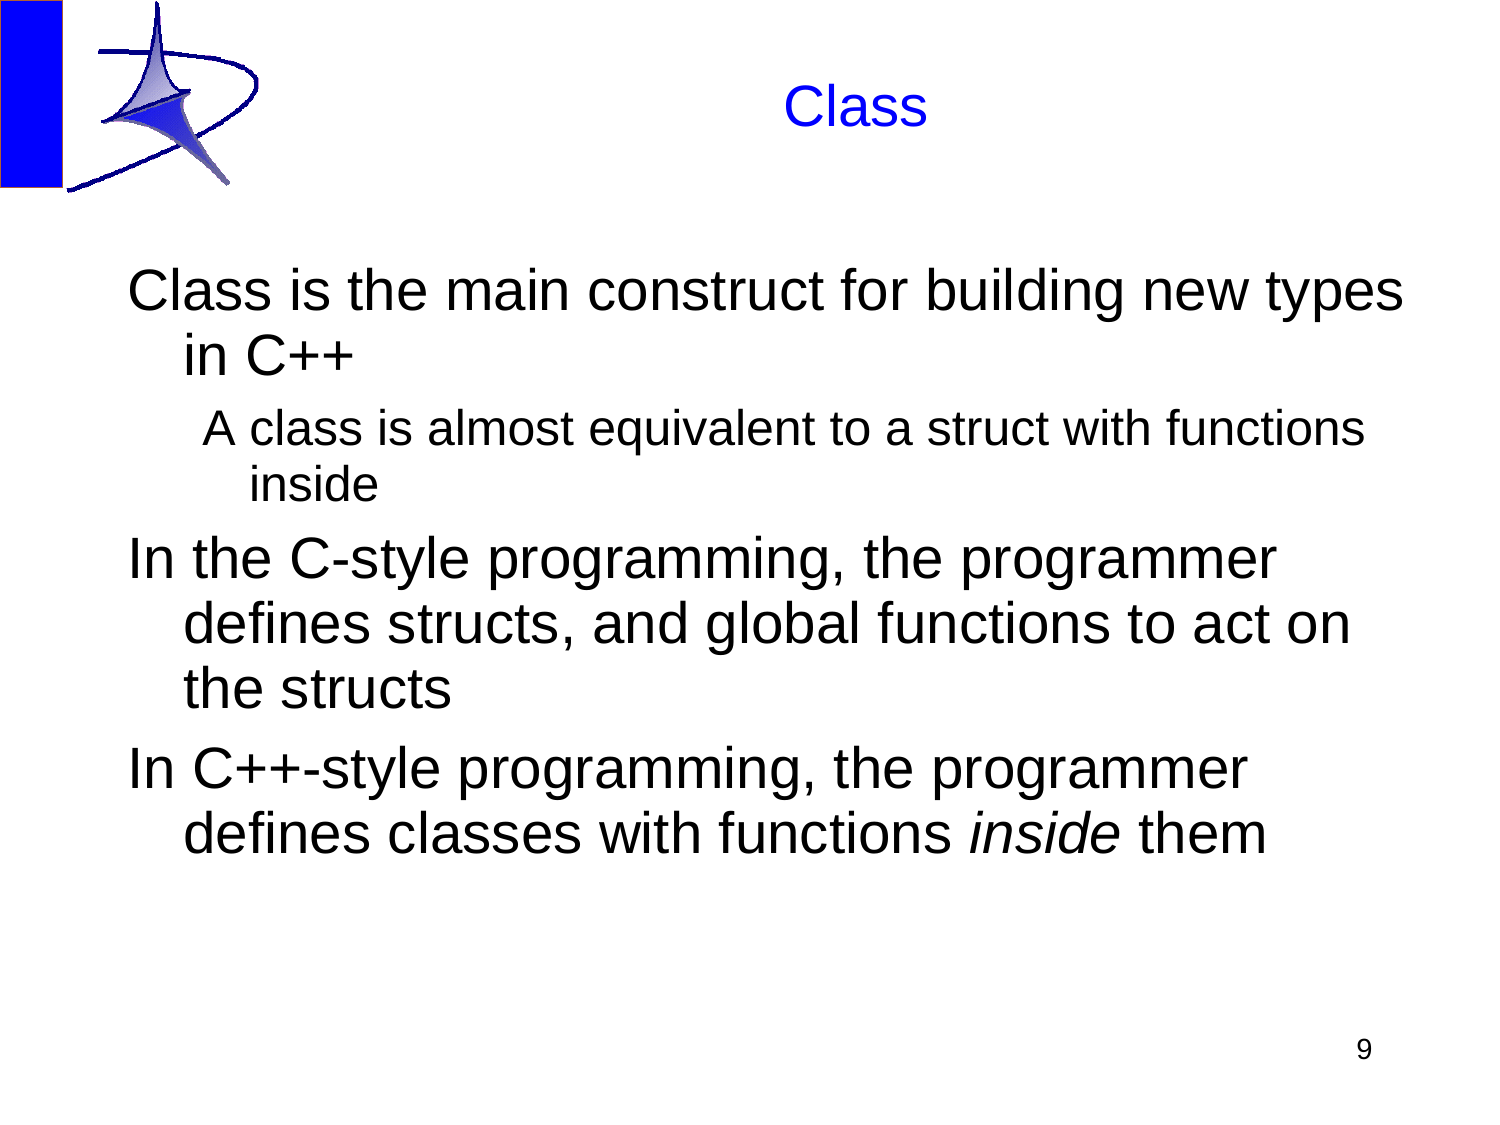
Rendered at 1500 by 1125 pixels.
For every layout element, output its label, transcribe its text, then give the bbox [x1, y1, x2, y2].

picture [62, 0, 263, 197]
list Class is the main construct for building new types in C++ A class is almost equivalent to a struct with functions inside In the C-style programming, the programmer defines structs, and global functions to act on the structs In C++-style programming, the programmer defines classes with functions inside them [112, 249, 1450, 1001]
title Class [262, 24, 1450, 188]
